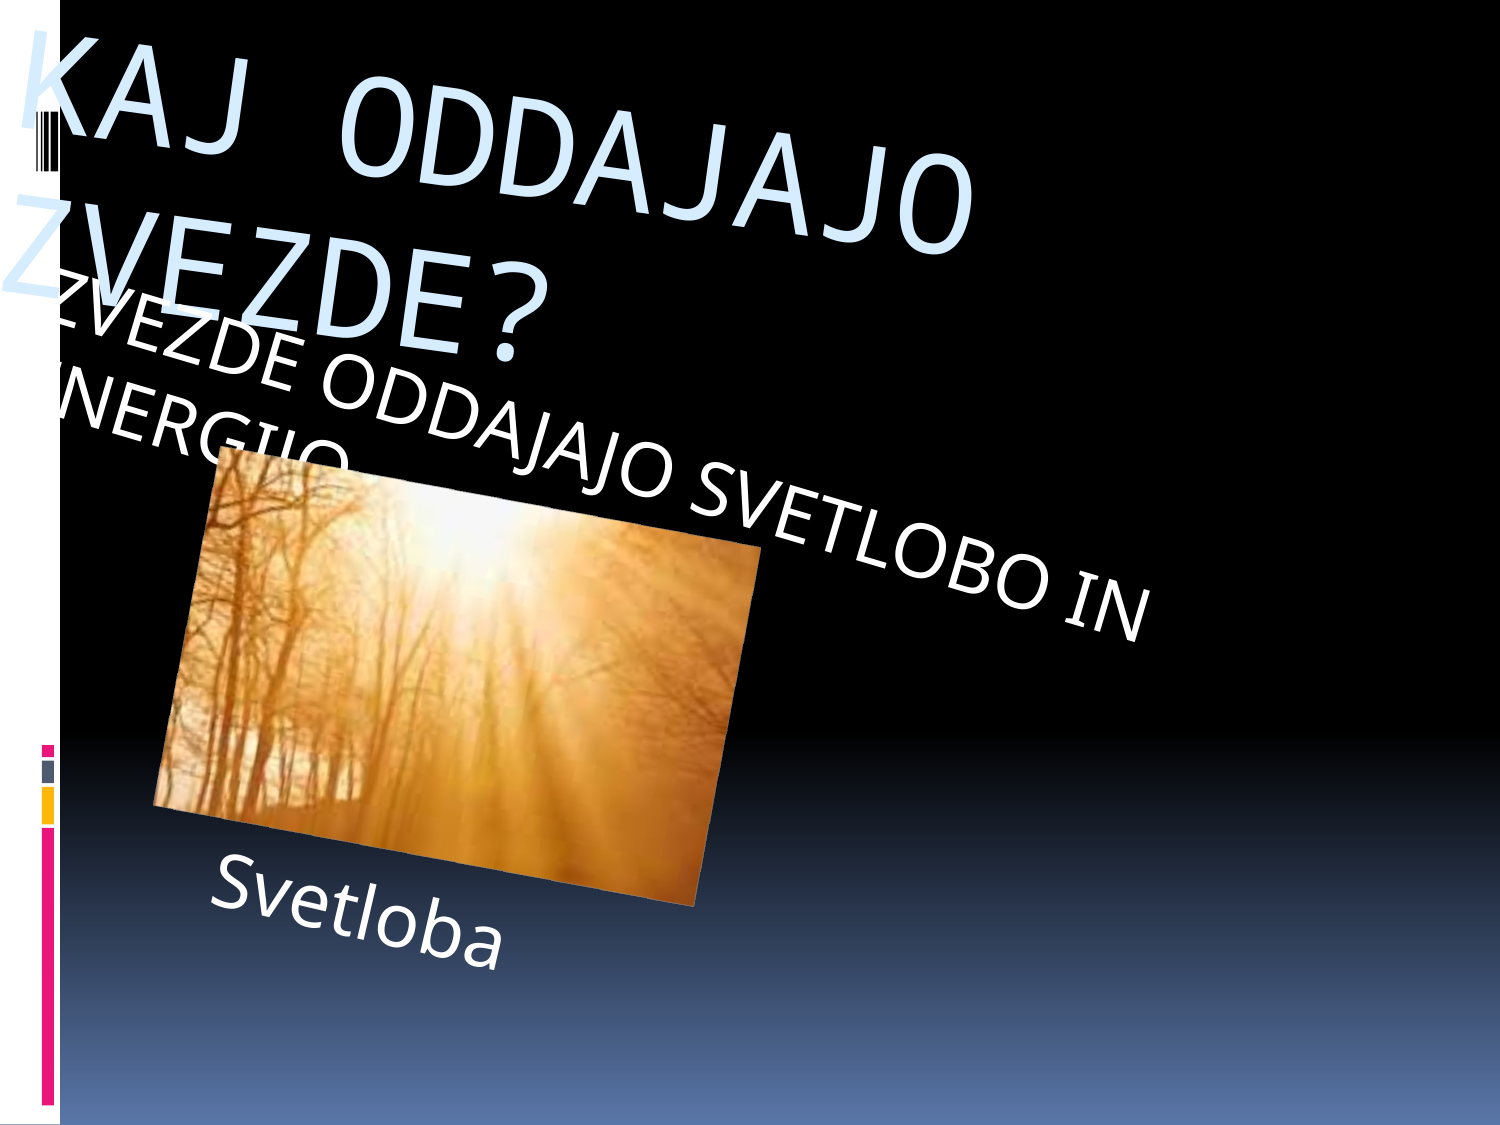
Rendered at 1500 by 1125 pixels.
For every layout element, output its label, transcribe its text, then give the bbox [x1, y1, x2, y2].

picture [152, 445, 761, 907]
text_box Svetloba [187, 820, 771, 1053]
title KAJ ODDAJAJO ZVEZDE? [0, 0, 1500, 338]
text_box ZVEZDE ODDAJAJO SVETLOBO IN ENERGIJO. [0, 234, 1485, 848]
